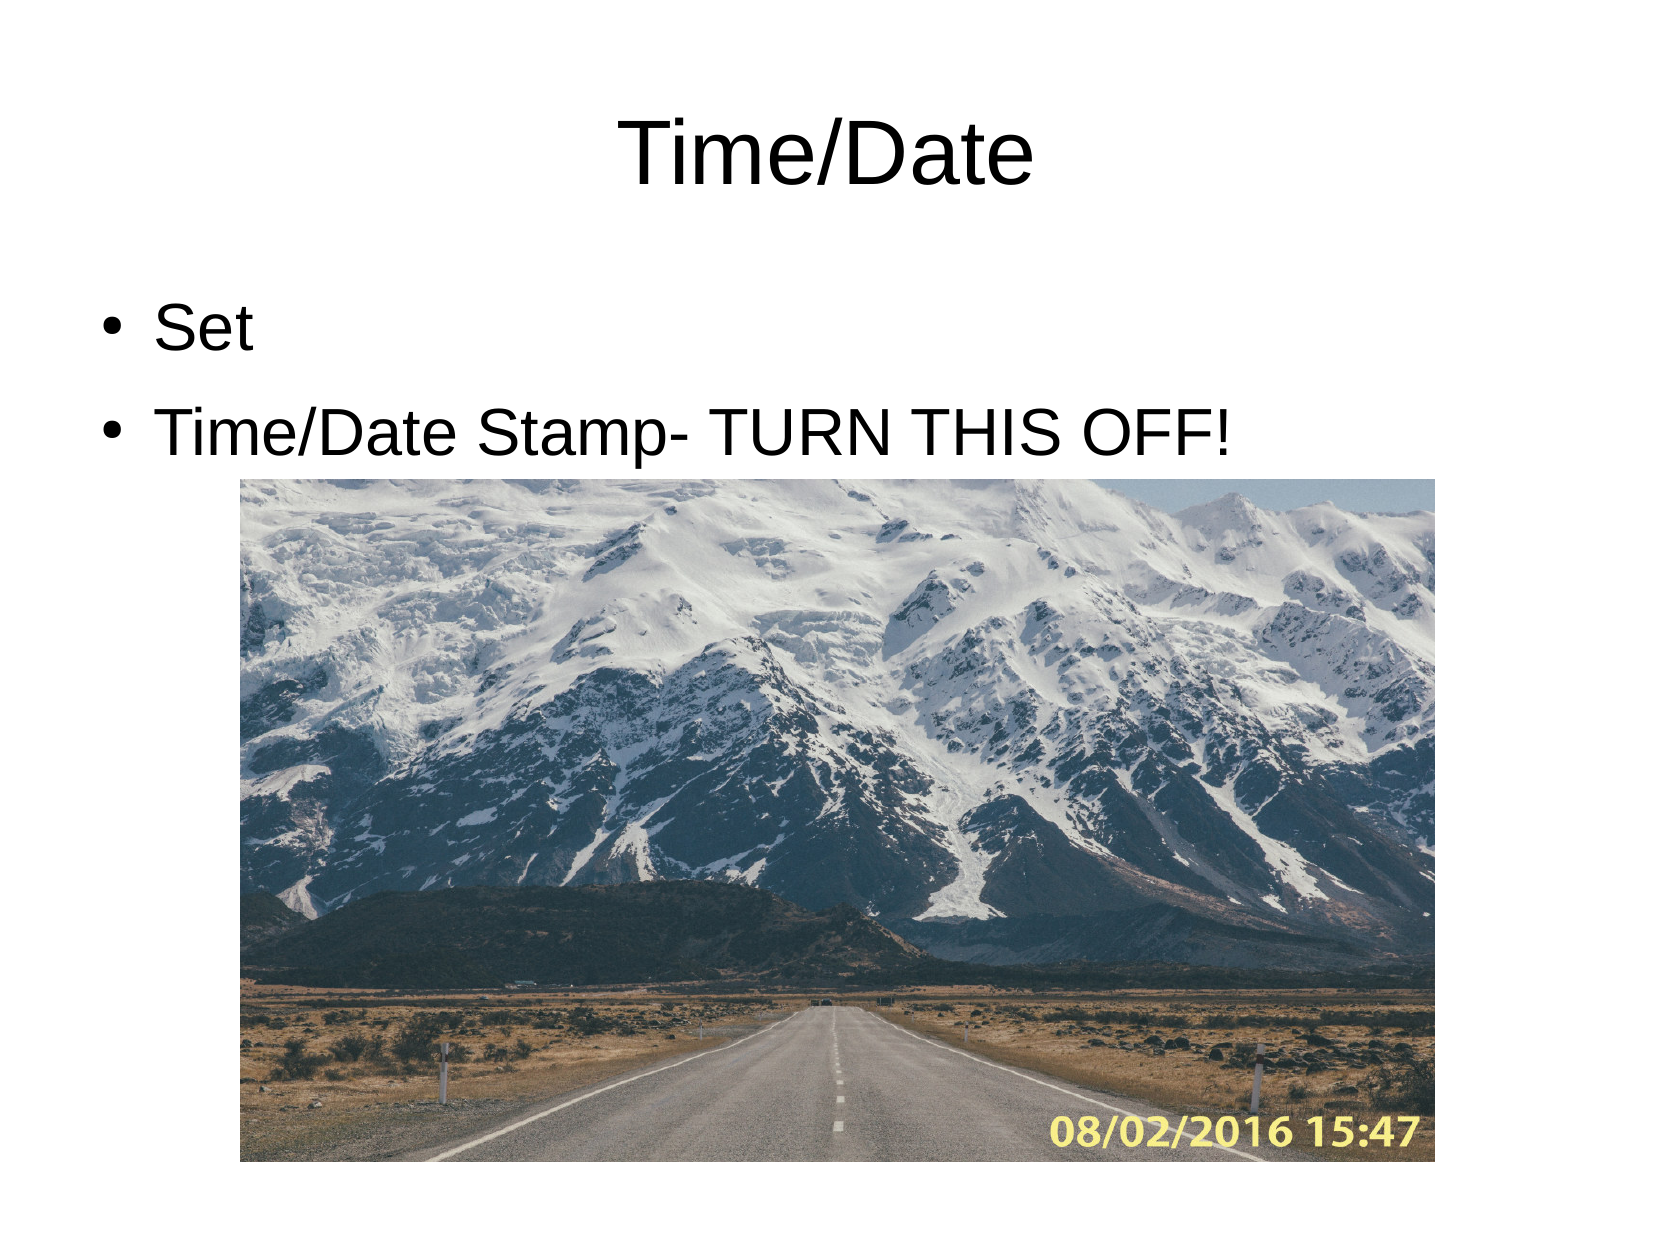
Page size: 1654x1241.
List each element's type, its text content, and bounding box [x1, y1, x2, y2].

list Set Time/Date Stamp- TURN THIS OFF! [82, 290, 1571, 1010]
picture [240, 479, 1435, 1162]
title Time/Date [82, 49, 1571, 257]
